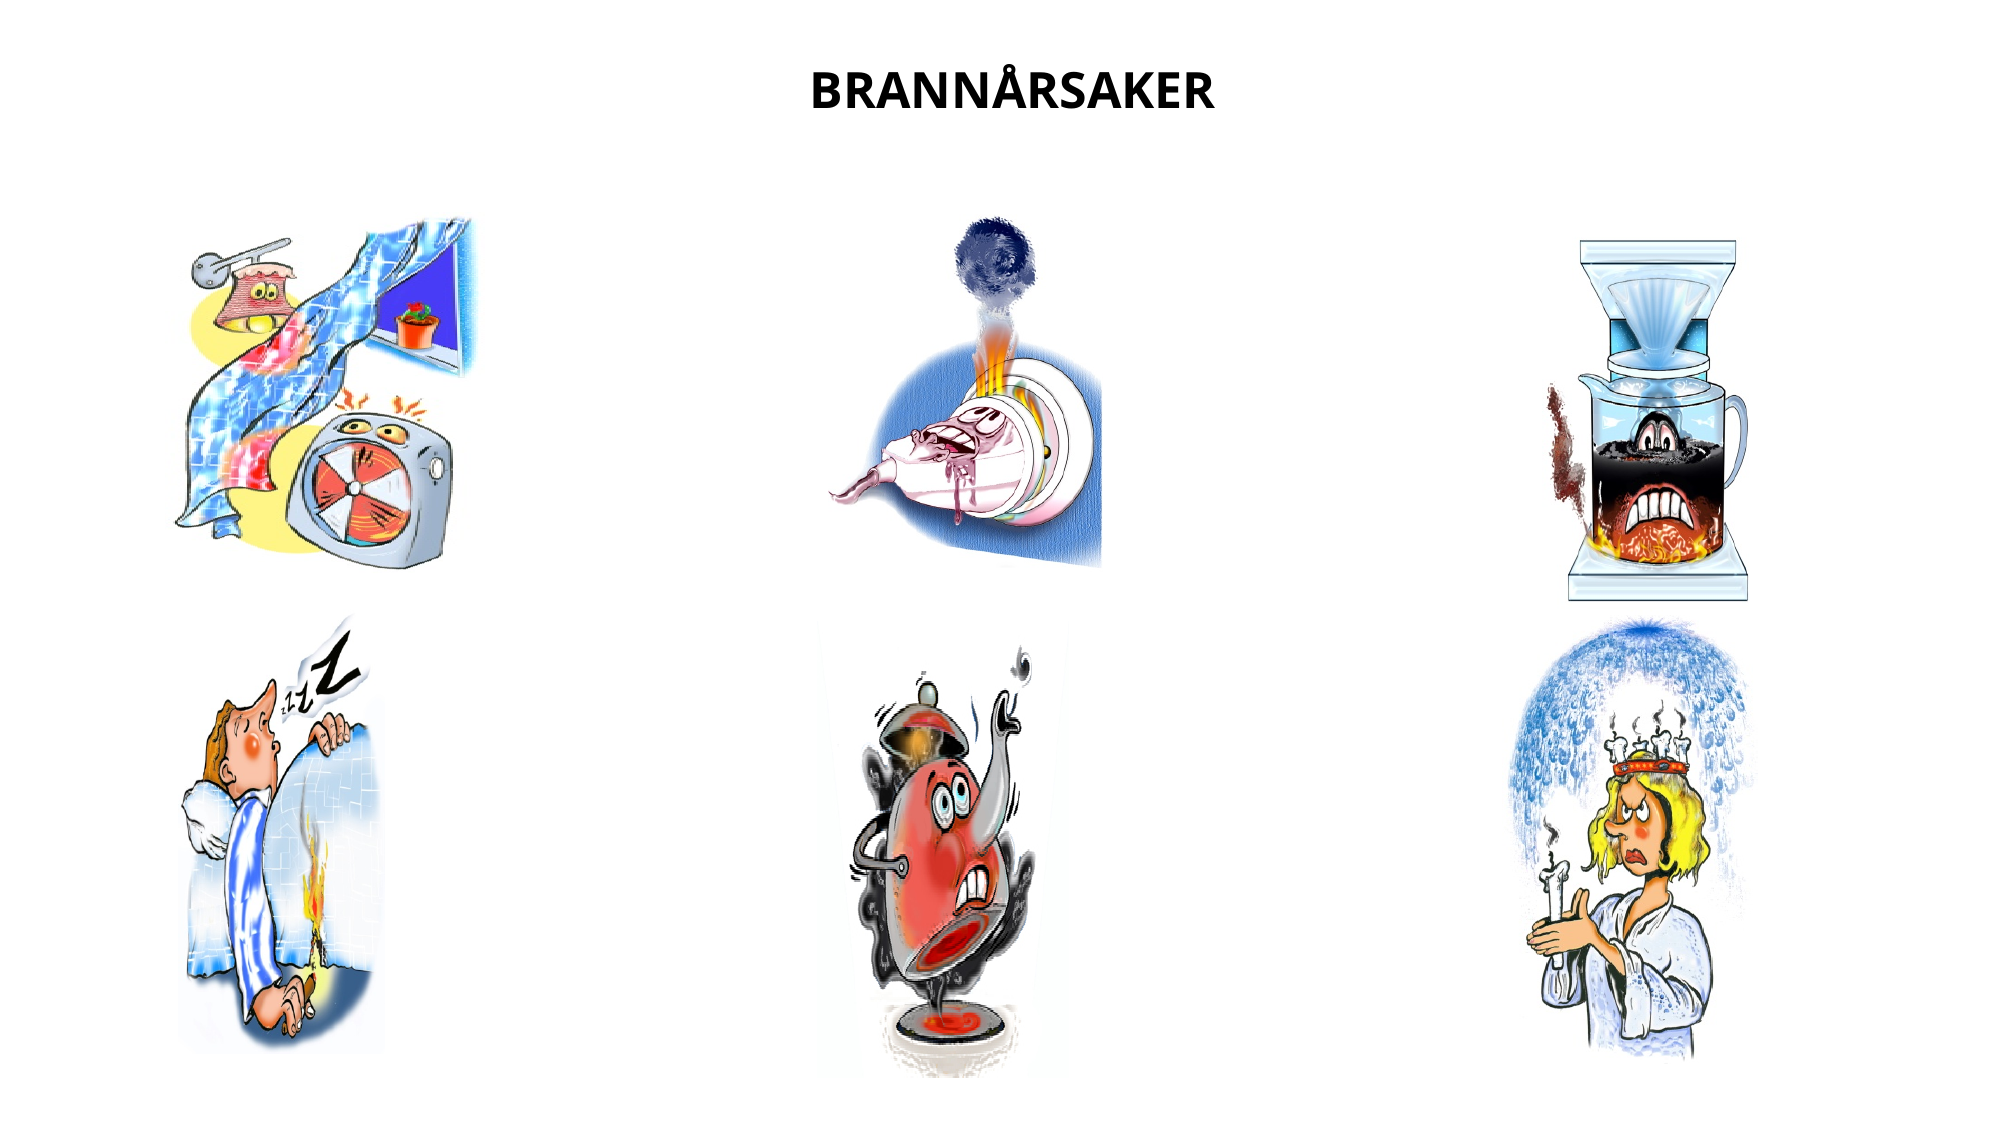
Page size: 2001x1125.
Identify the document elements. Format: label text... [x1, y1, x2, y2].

picture [817, 621, 1069, 1078]
text_box BRANNÅRSAKER [278, 51, 1345, 215]
picture [1502, 226, 1759, 1064]
picture [165, 212, 485, 574]
picture [828, 215, 1103, 574]
picture [178, 609, 385, 1054]
